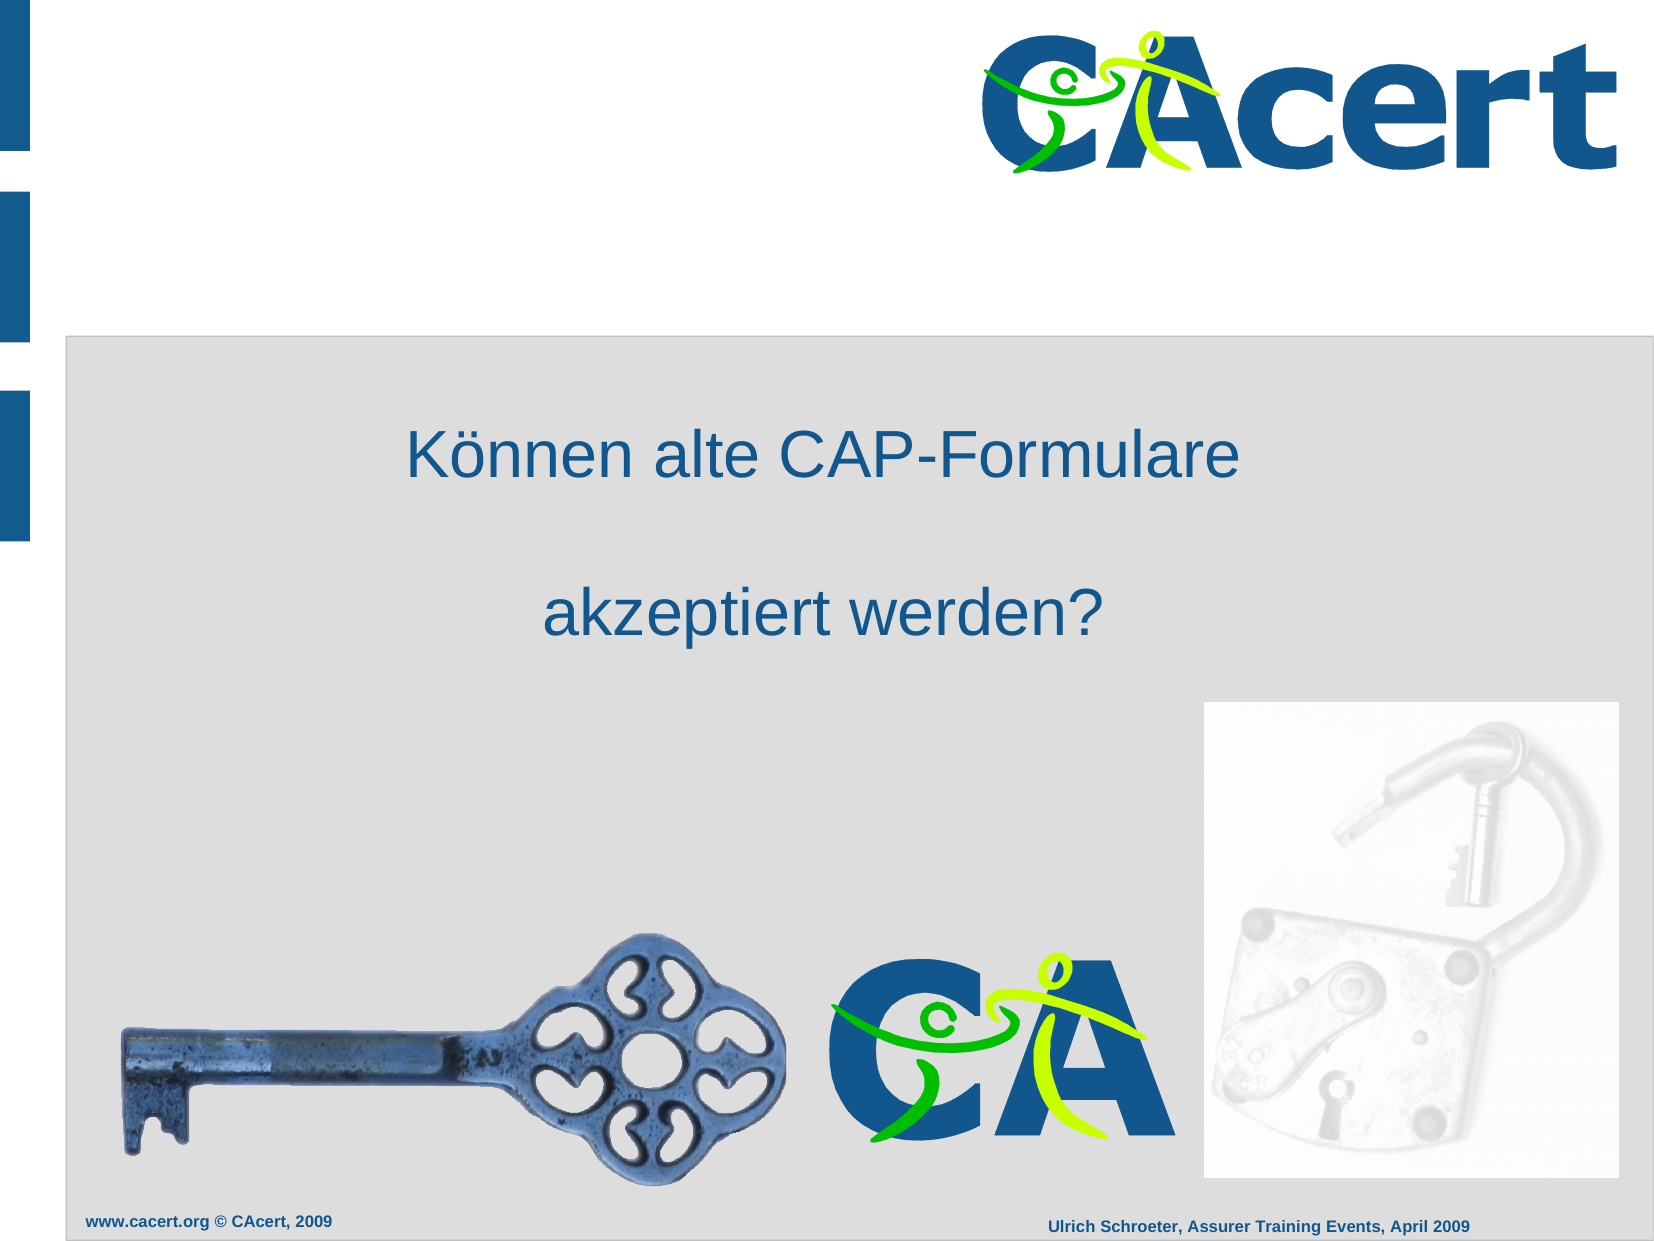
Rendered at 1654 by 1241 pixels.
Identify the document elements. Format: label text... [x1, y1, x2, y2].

title Können alte CAP-Formulare akzeptiert werden? [118, 333, 1530, 650]
picture [1204, 702, 1619, 1178]
picture [106, 915, 800, 1203]
picture [826, 950, 1177, 1145]
